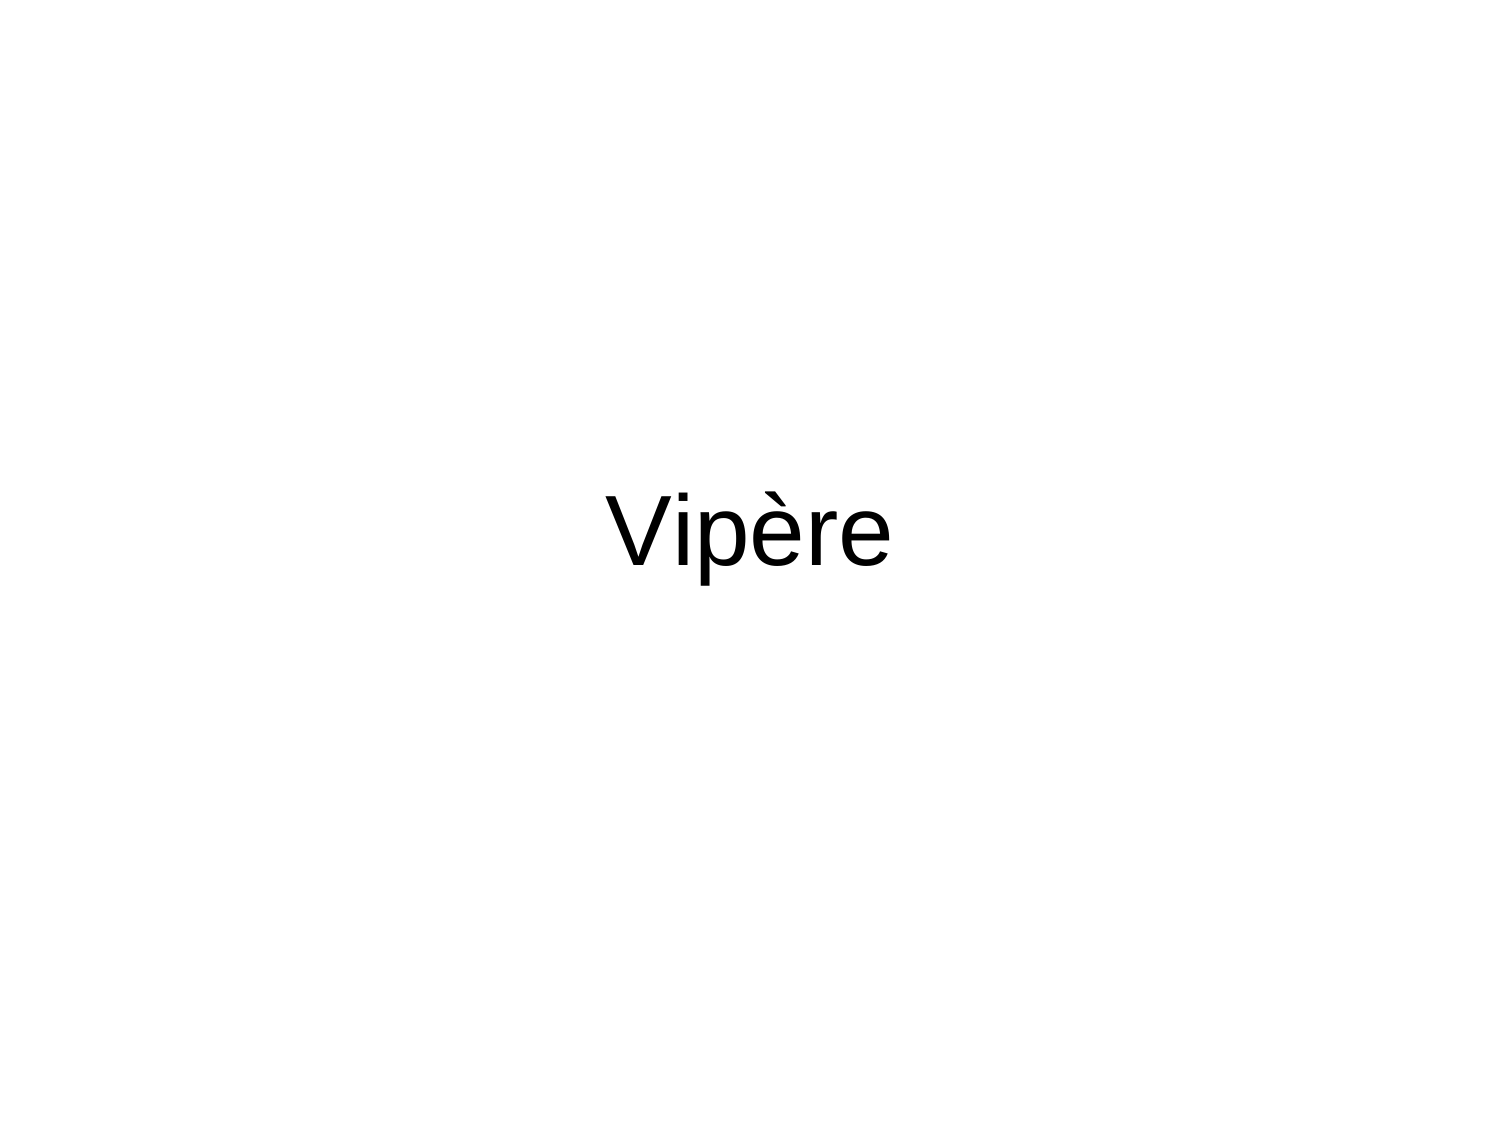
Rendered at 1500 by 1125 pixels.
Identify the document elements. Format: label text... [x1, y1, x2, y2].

title Vipère [112, 437, 1388, 625]
